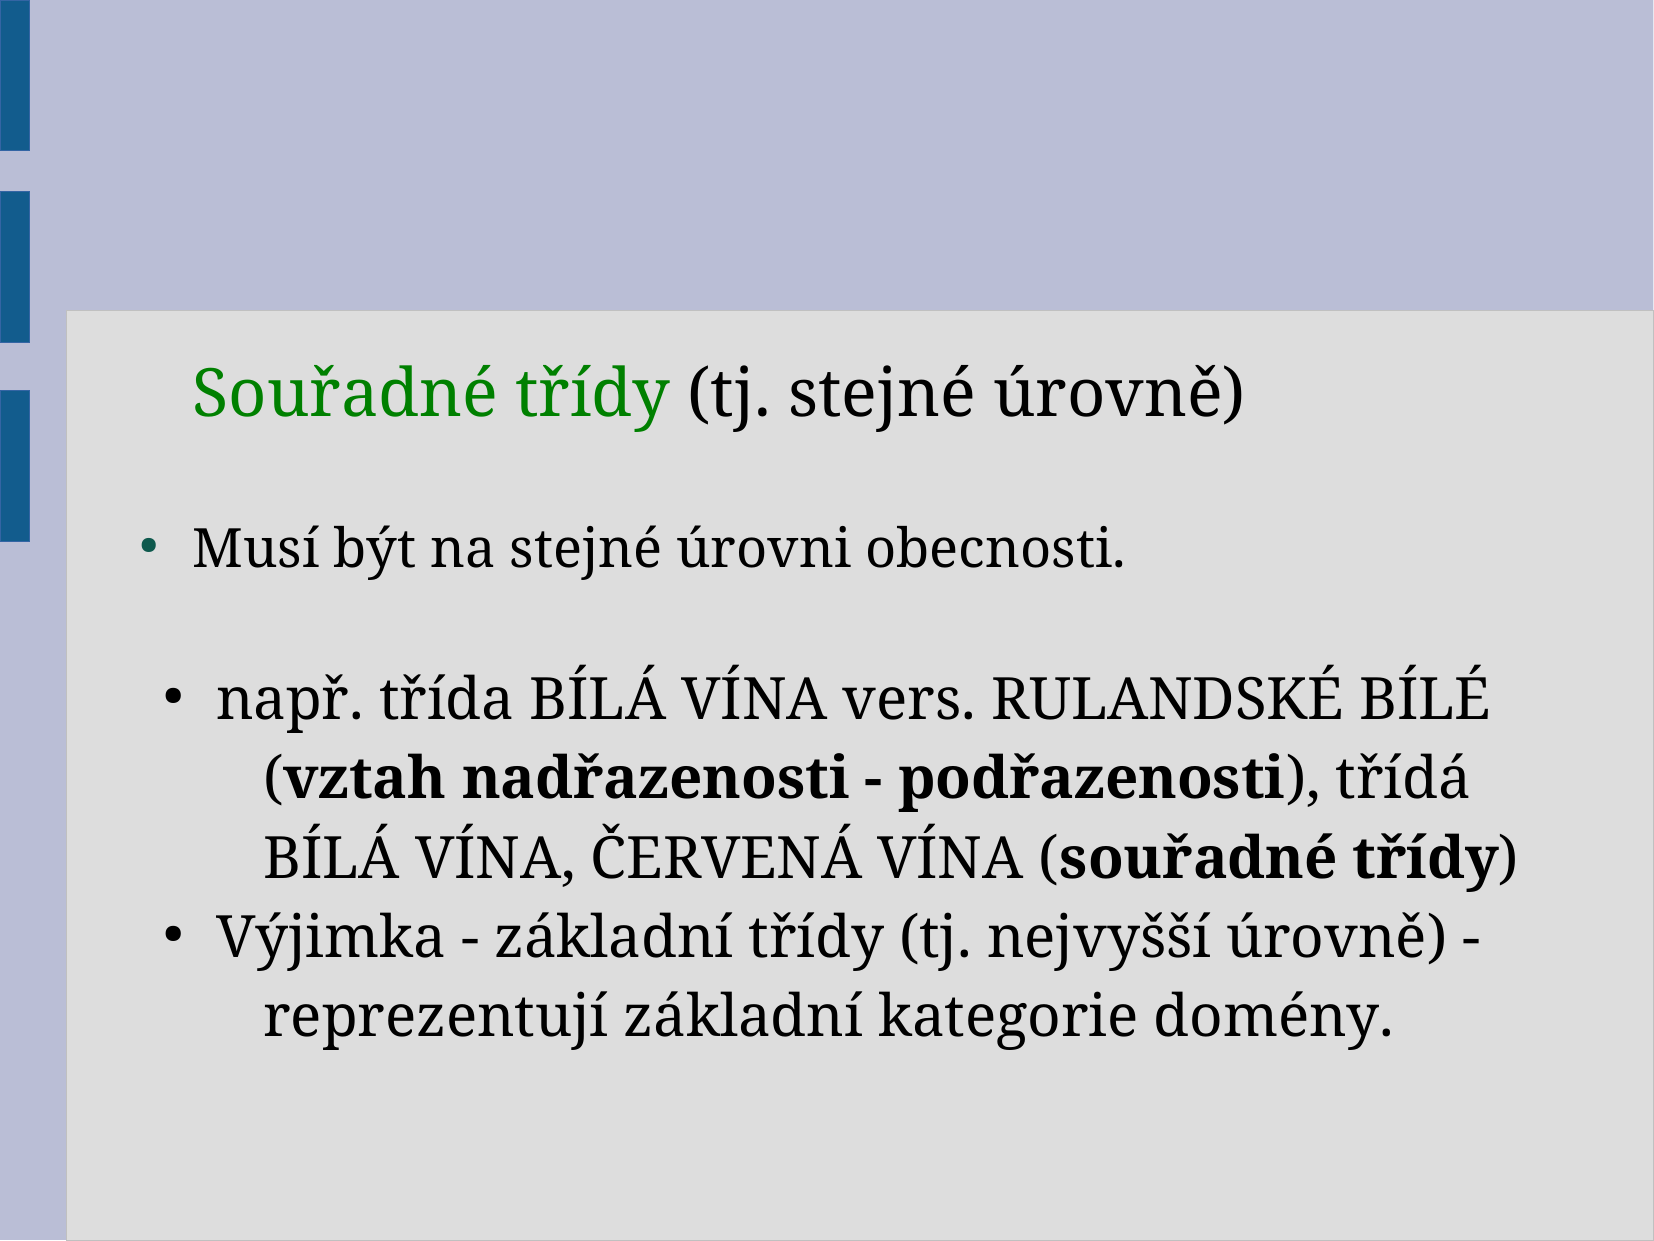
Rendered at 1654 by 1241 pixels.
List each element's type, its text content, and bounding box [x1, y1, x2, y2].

list Souřadné třídy (tj. stejné úrovně) Musí být na stejné úrovni obecnosti. např. třída BÍLÁ VÍNA vers. RULANDSKÉ BÍLÉ (vztah nadřazenosti - podřazenosti), třídá BÍLÁ VÍNA, ČERVENÁ VÍNA (souřadné třídy) Výjimka - základní třídy (tj. nejvyšší úrovně) - reprezentují základní kategorie domény. [121, 344, 1534, 1112]
